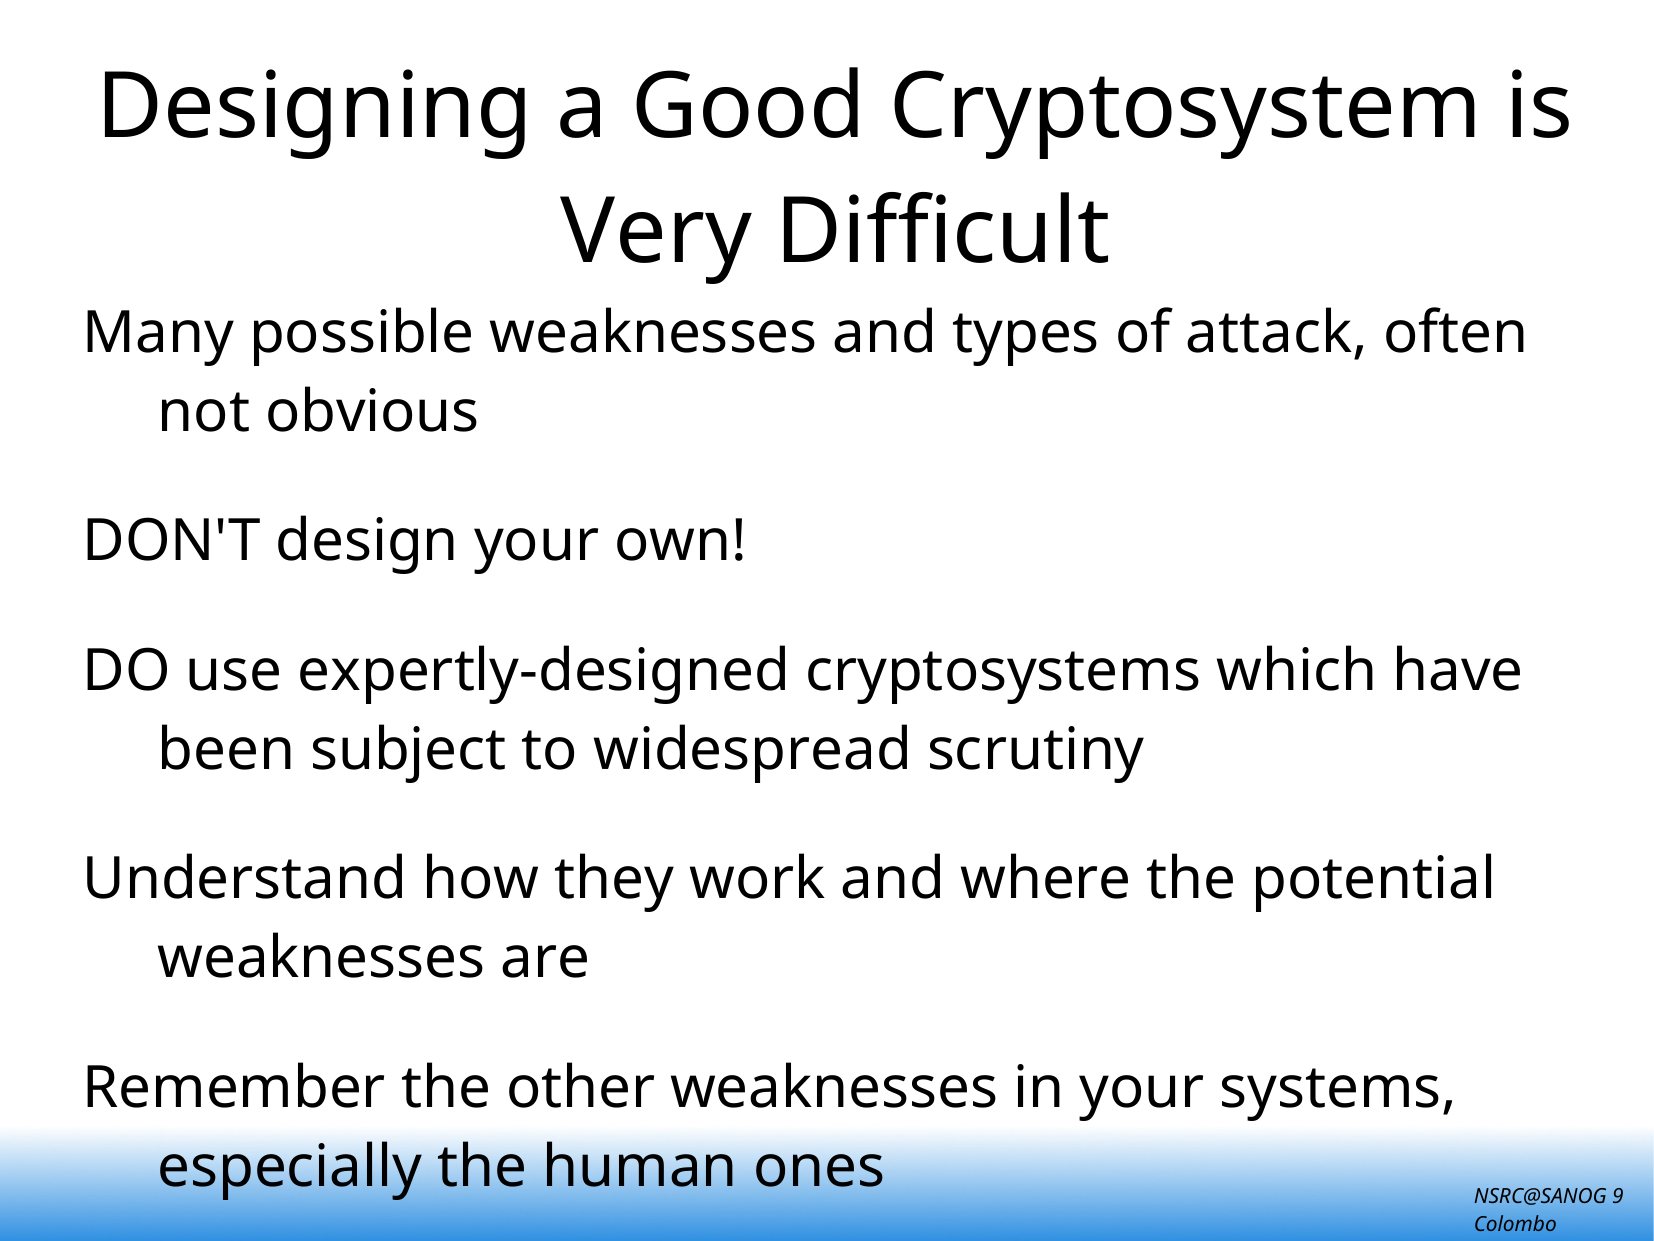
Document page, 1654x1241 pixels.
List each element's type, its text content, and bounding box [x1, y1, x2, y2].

title Designing a Good Cryptosystem is Very Difficult [84, 39, 1587, 271]
picture [588, 1174, 604, 1182]
picture [337, 1174, 352, 1182]
picture [762, 1174, 779, 1182]
picture [0, 1124, 1654, 1241]
picture [677, 1174, 692, 1182]
picture [228, 1174, 245, 1182]
list Many possible weaknesses and types of attack, often not obvious DON'T design your own! DO use expertly-designed cryptosystems which have been subject to widespread scrutiny Understand how they work and where the potential weaknesses are Remember the other weaknesses in your systems, especially the human ones [82, 290, 1571, 1174]
